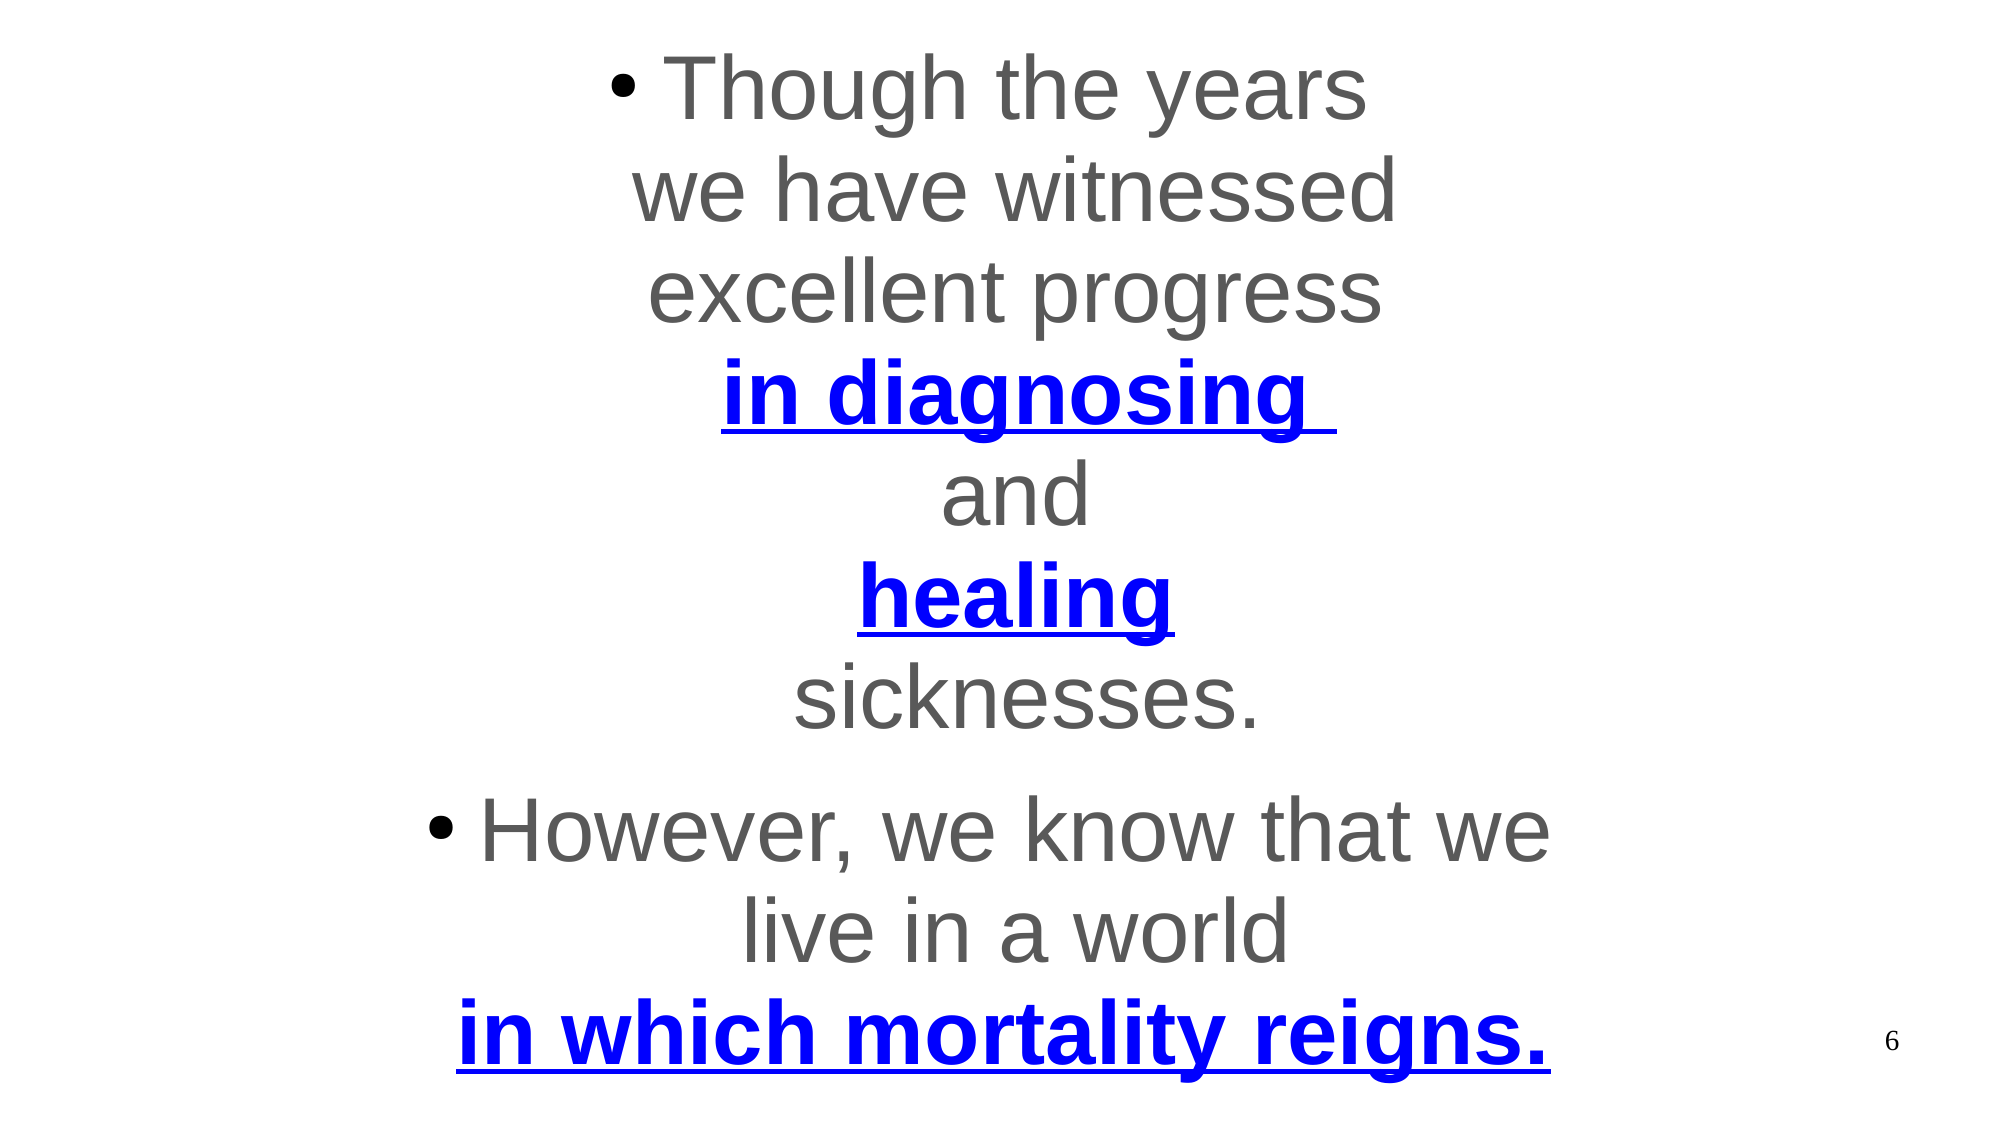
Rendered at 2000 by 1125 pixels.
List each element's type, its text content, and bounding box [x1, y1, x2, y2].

list Though the years we have witnessed excellent progress in diagnosing and healing sicknesses. However, we know that we live in a world in which mortality reigns. [37, 37, 1951, 1088]
